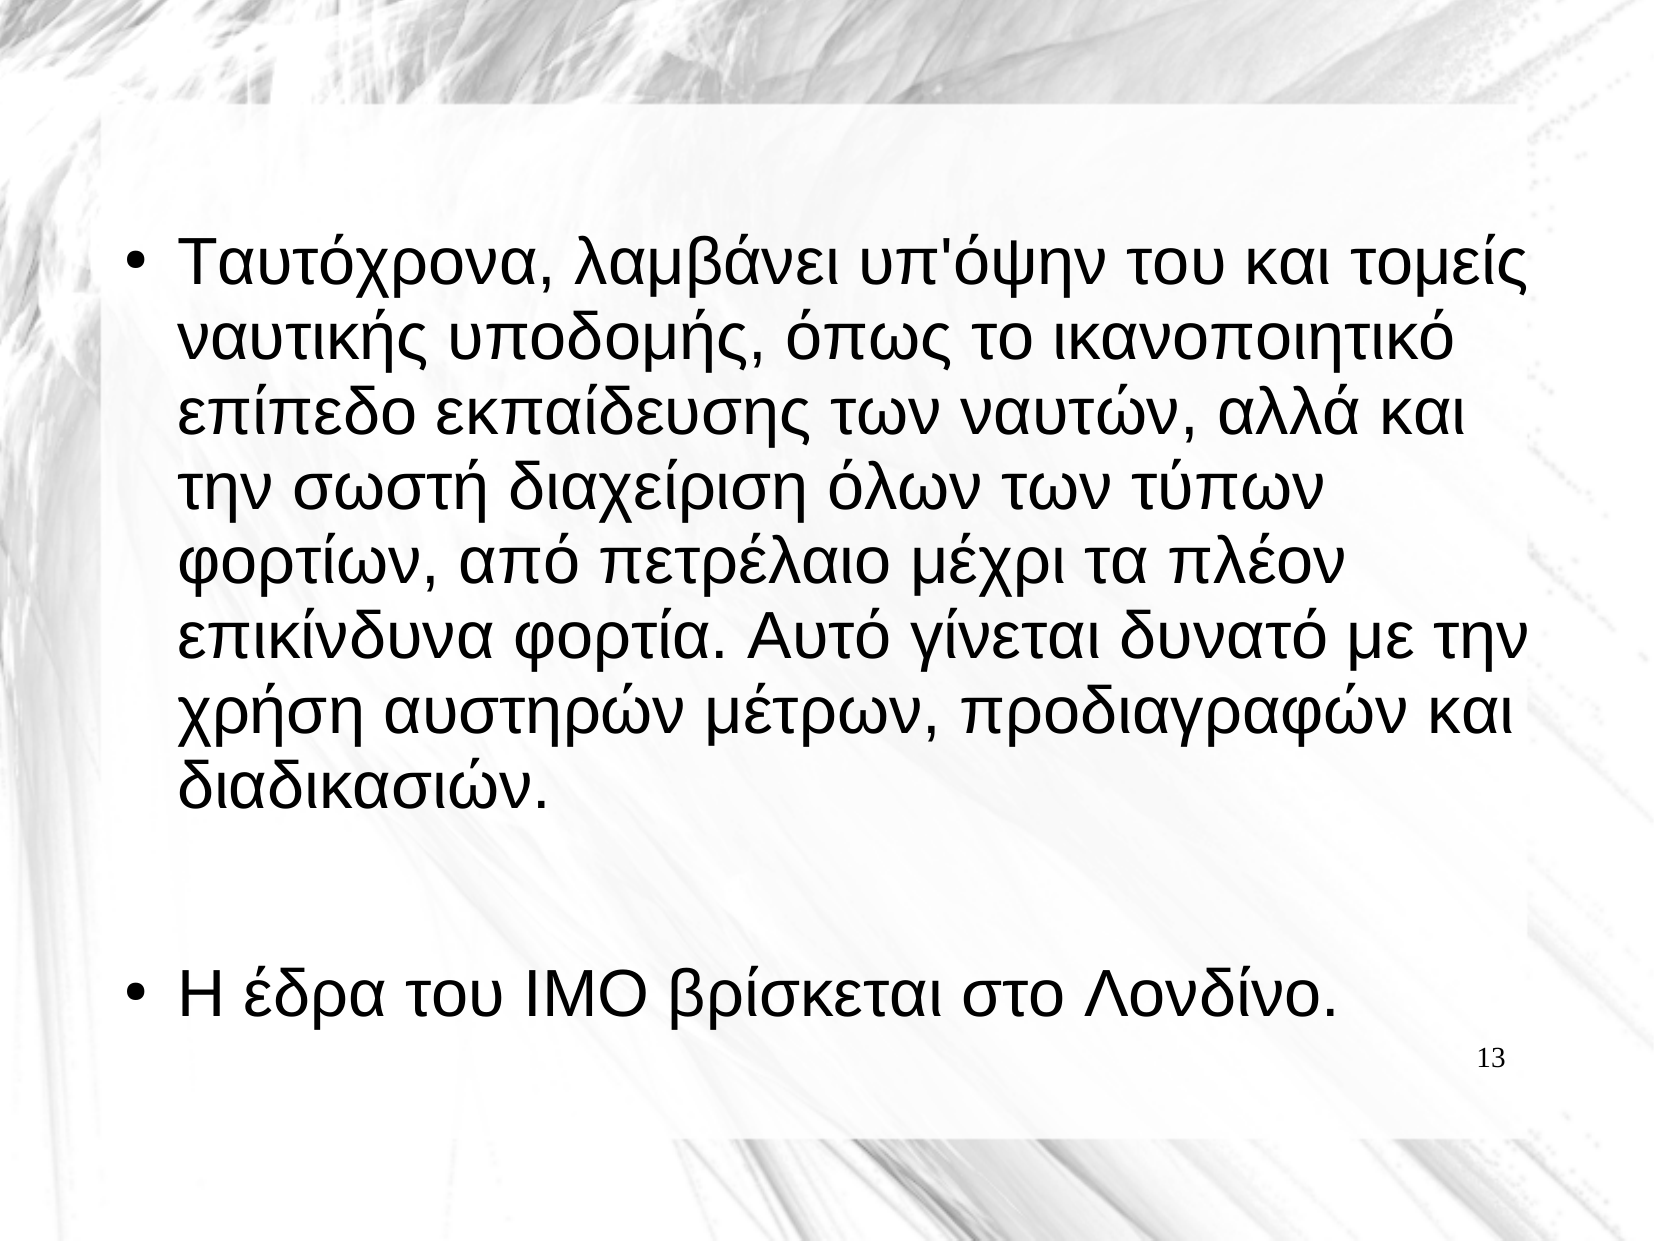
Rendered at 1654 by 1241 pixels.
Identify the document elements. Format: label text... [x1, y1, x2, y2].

picture [0, 0, 1654, 1241]
list Ταυτόχρονα, λαμβάνει υπ'όψην του και τομείς ναυτικής υποδομής, όπως το ικανοποιητικό επίπεδο εκπαίδευσης των ναυτών, αλλά και την σωστή διαχείριση όλων των τύπων φορτίων, από πετρέλαιο μέχρι τα πλέον επικίνδυνα φορτία. Αυτό γίνεται δυνατό με την χρήση αυστηρών μέτρων, προδιαγραφών και διαδικασιών. Η έδρα του ΙΜΟ βρίσκεται στο Λονδίνο. [106, 224, 1559, 1032]
